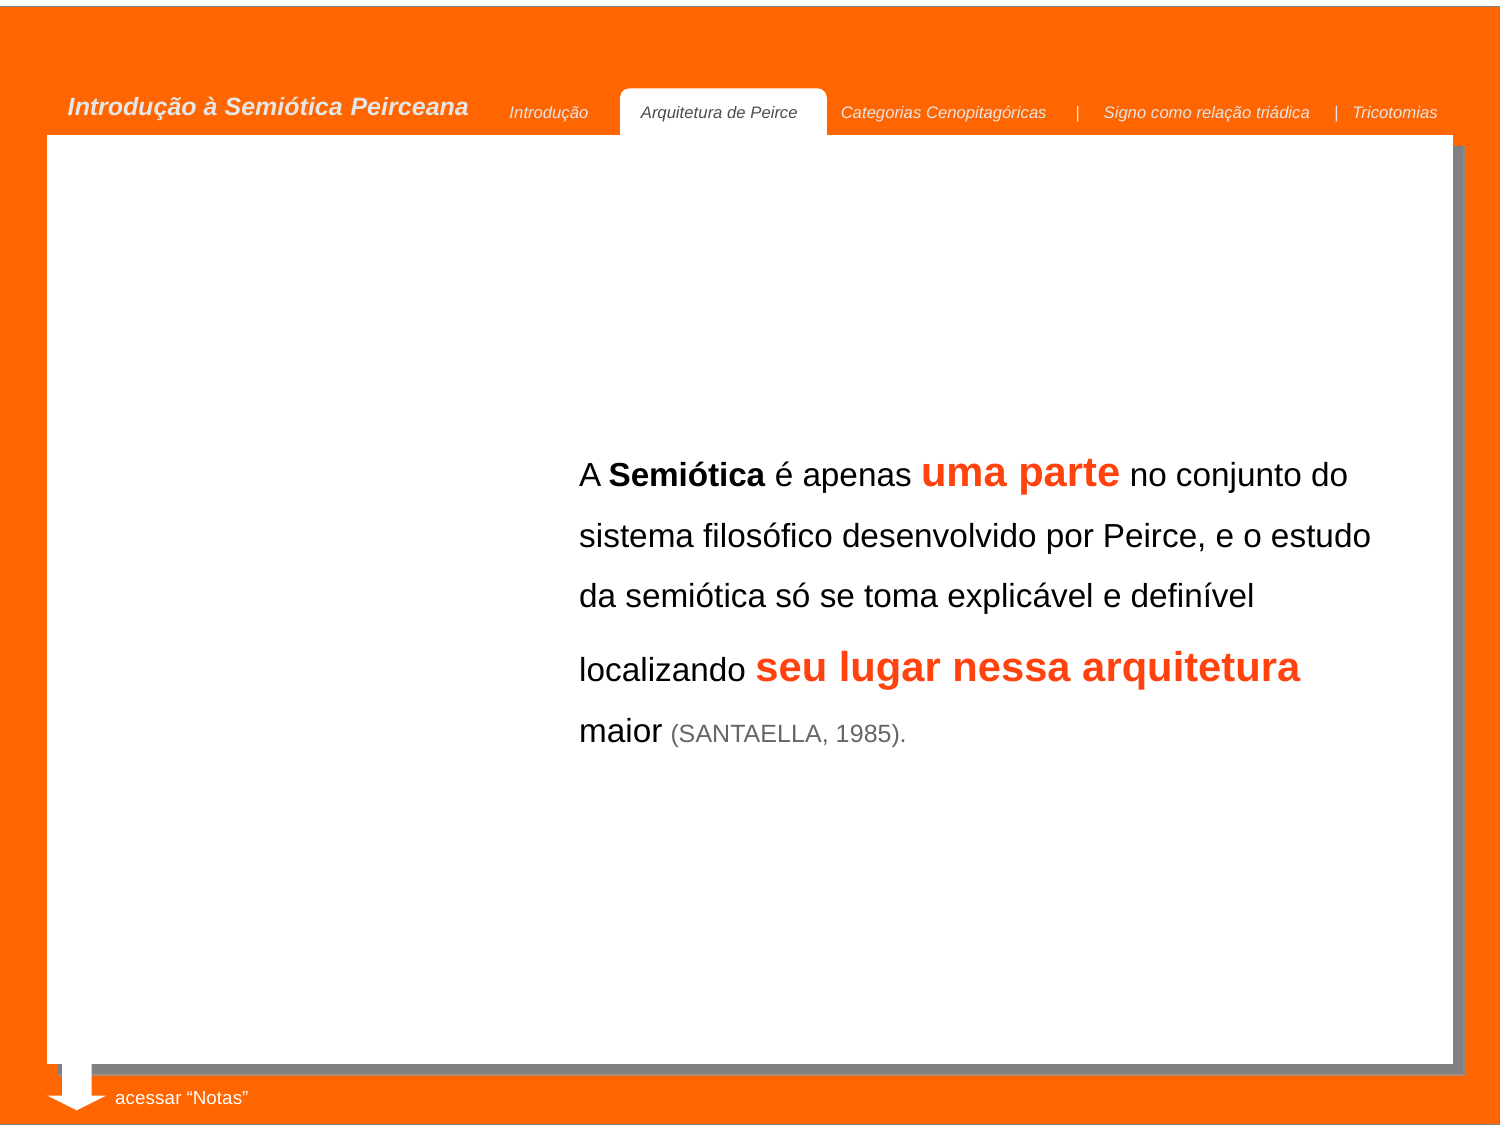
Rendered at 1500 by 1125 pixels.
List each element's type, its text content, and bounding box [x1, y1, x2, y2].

text_box A Semiótica é apenas uma parte no conjunto do sistema filosófico desenvolvido por Peirce, e o estudo da semiótica só se toma explicável e definível localizando seu lugar nessa arquitetura maior (SANTAELLA, 1985). [564, 412, 1394, 795]
text_box acessar “Notas” [100, 1080, 278, 1116]
text_box [47, 1051, 100, 1111]
